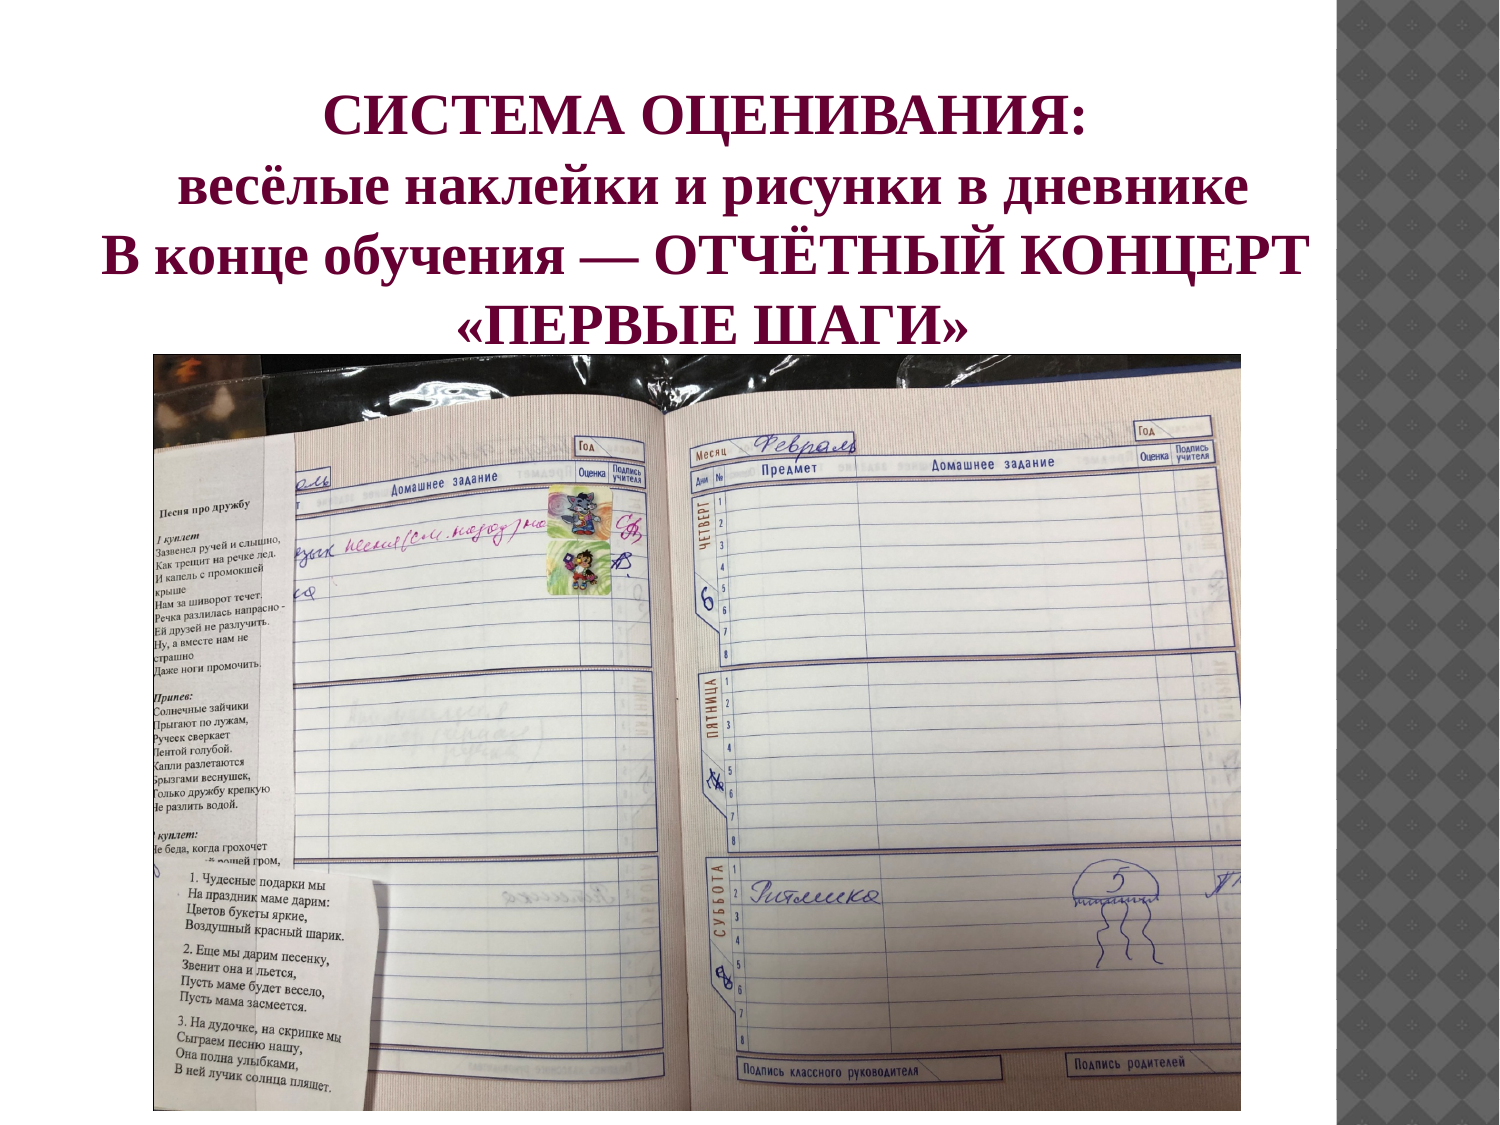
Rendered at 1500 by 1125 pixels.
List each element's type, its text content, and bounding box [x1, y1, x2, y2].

picture [1336, 0, 1500, 1125]
picture [153, 454, 1241, 1111]
text_box СИСТЕМА ОЦЕНИВАНИЯ: весёлые наклейки и рисунки в дневнике В конце обучения — ОТЧЁТНЫЙ КОНЦЕРТ «ПЕРВЫЕ ШАГИ» [86, 23, 1340, 454]
